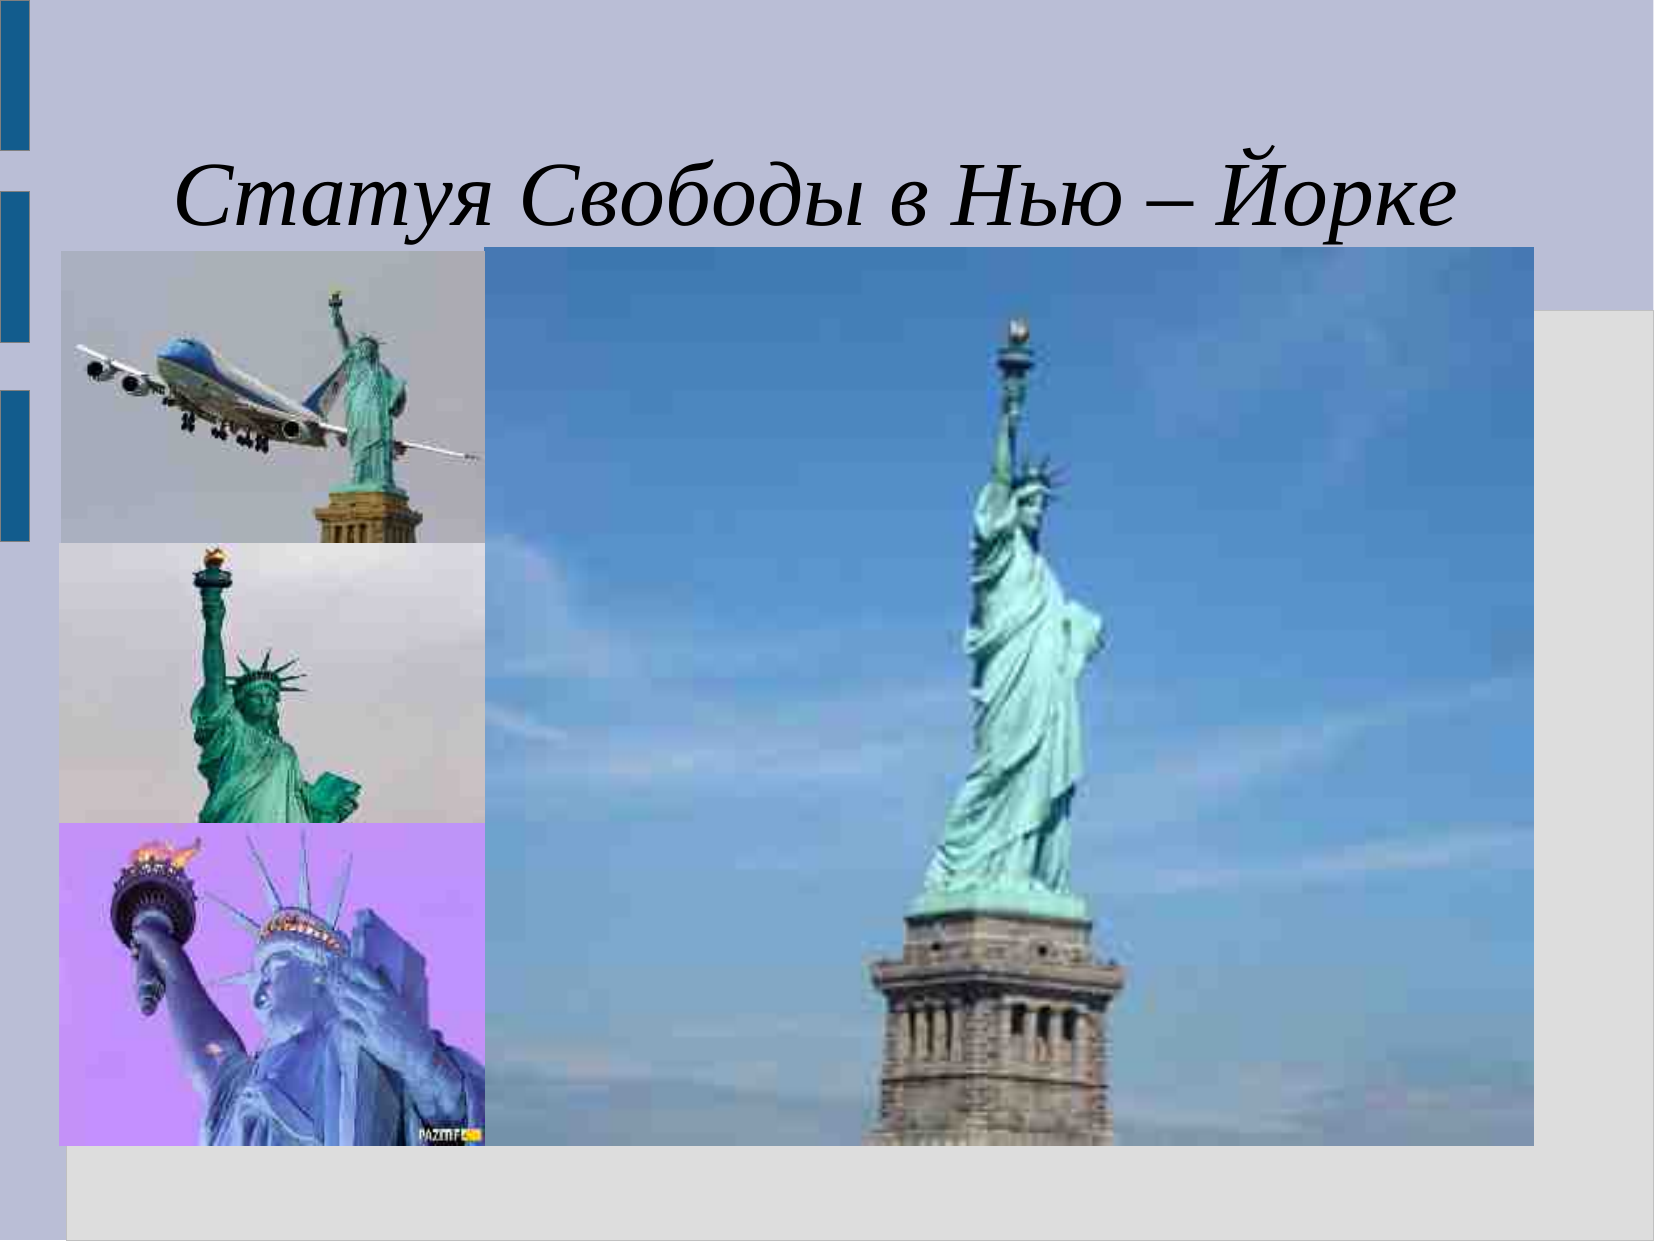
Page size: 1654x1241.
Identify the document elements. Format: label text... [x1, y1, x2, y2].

title Статуя Свободы в Нью – Йорке [121, 91, 1534, 251]
picture [59, 247, 1534, 1146]
